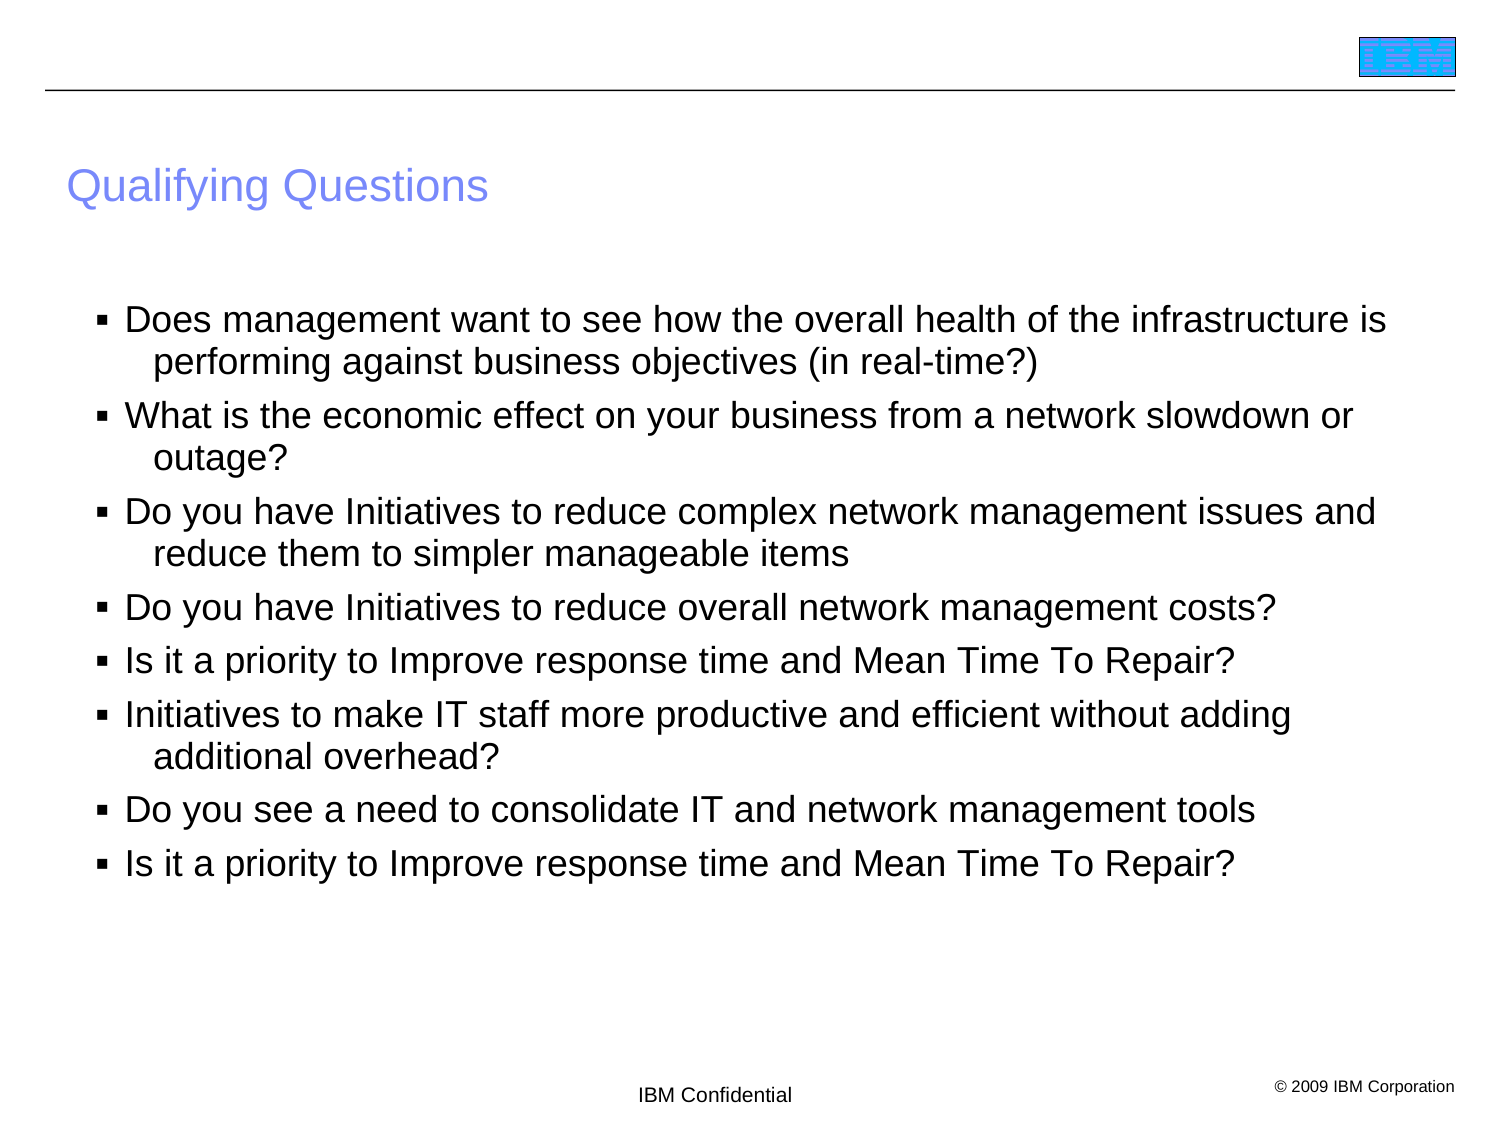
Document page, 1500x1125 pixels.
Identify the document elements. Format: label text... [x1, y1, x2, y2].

title Qualifying Questions [51, 152, 1404, 240]
list Does management want to see how the overall health of the infrastructure is performing against business objectives (in real-time?) What is the economic effect on your business from a network slowdown or outage? Do you have Initiatives to reduce complex network management issues and reduce them to simpler manageable items Do you have Initiatives to reduce overall network management costs? Is it a priority to Improve response time and Mean Time To Repair? Initiatives to make IT staff more productive and efficient without adding additional overhead? Do you see a need to consolidate IT and network management tools Is it a priority to Improve response time and Mean Time To Repair? [81, 291, 1415, 1058]
